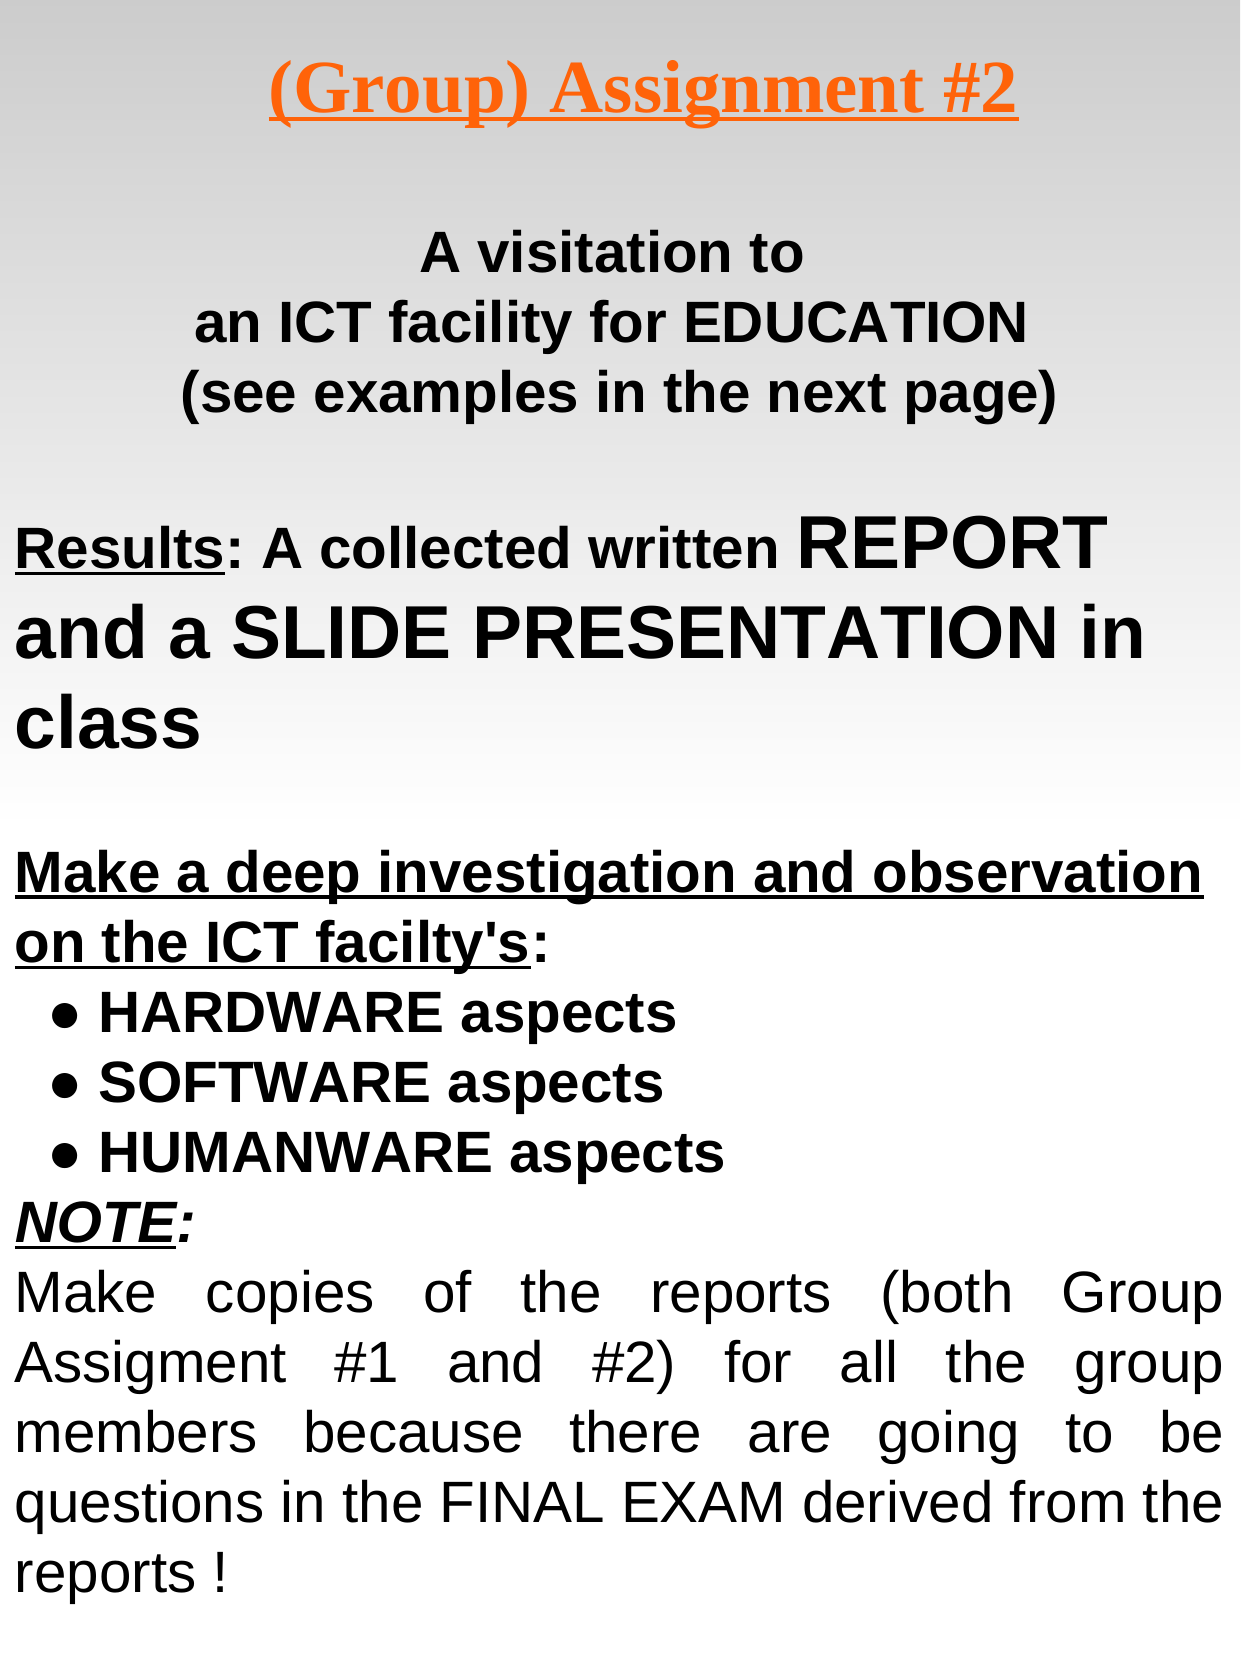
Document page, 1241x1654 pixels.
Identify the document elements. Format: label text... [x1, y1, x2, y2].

text_box (Group) Assignment #2 [88, 26, 1182, 176]
text_box A visitation to an ICT facility for EDUCATION (see examples in the next page) Results: A collected written REPORT and a SLIDE PRESENTATION in class Make a deep investigation and observation on the ICT facilty's: ● HARDWARE aspects ● SOFTWARE aspects ● HUMANWARE aspects NOTE: Make copies of the reports (both Group Assigment #1 and #2) for all the group members because there are going to be questions in the FINAL EXAM derived from the reports ! [0, 206, 1241, 1612]
